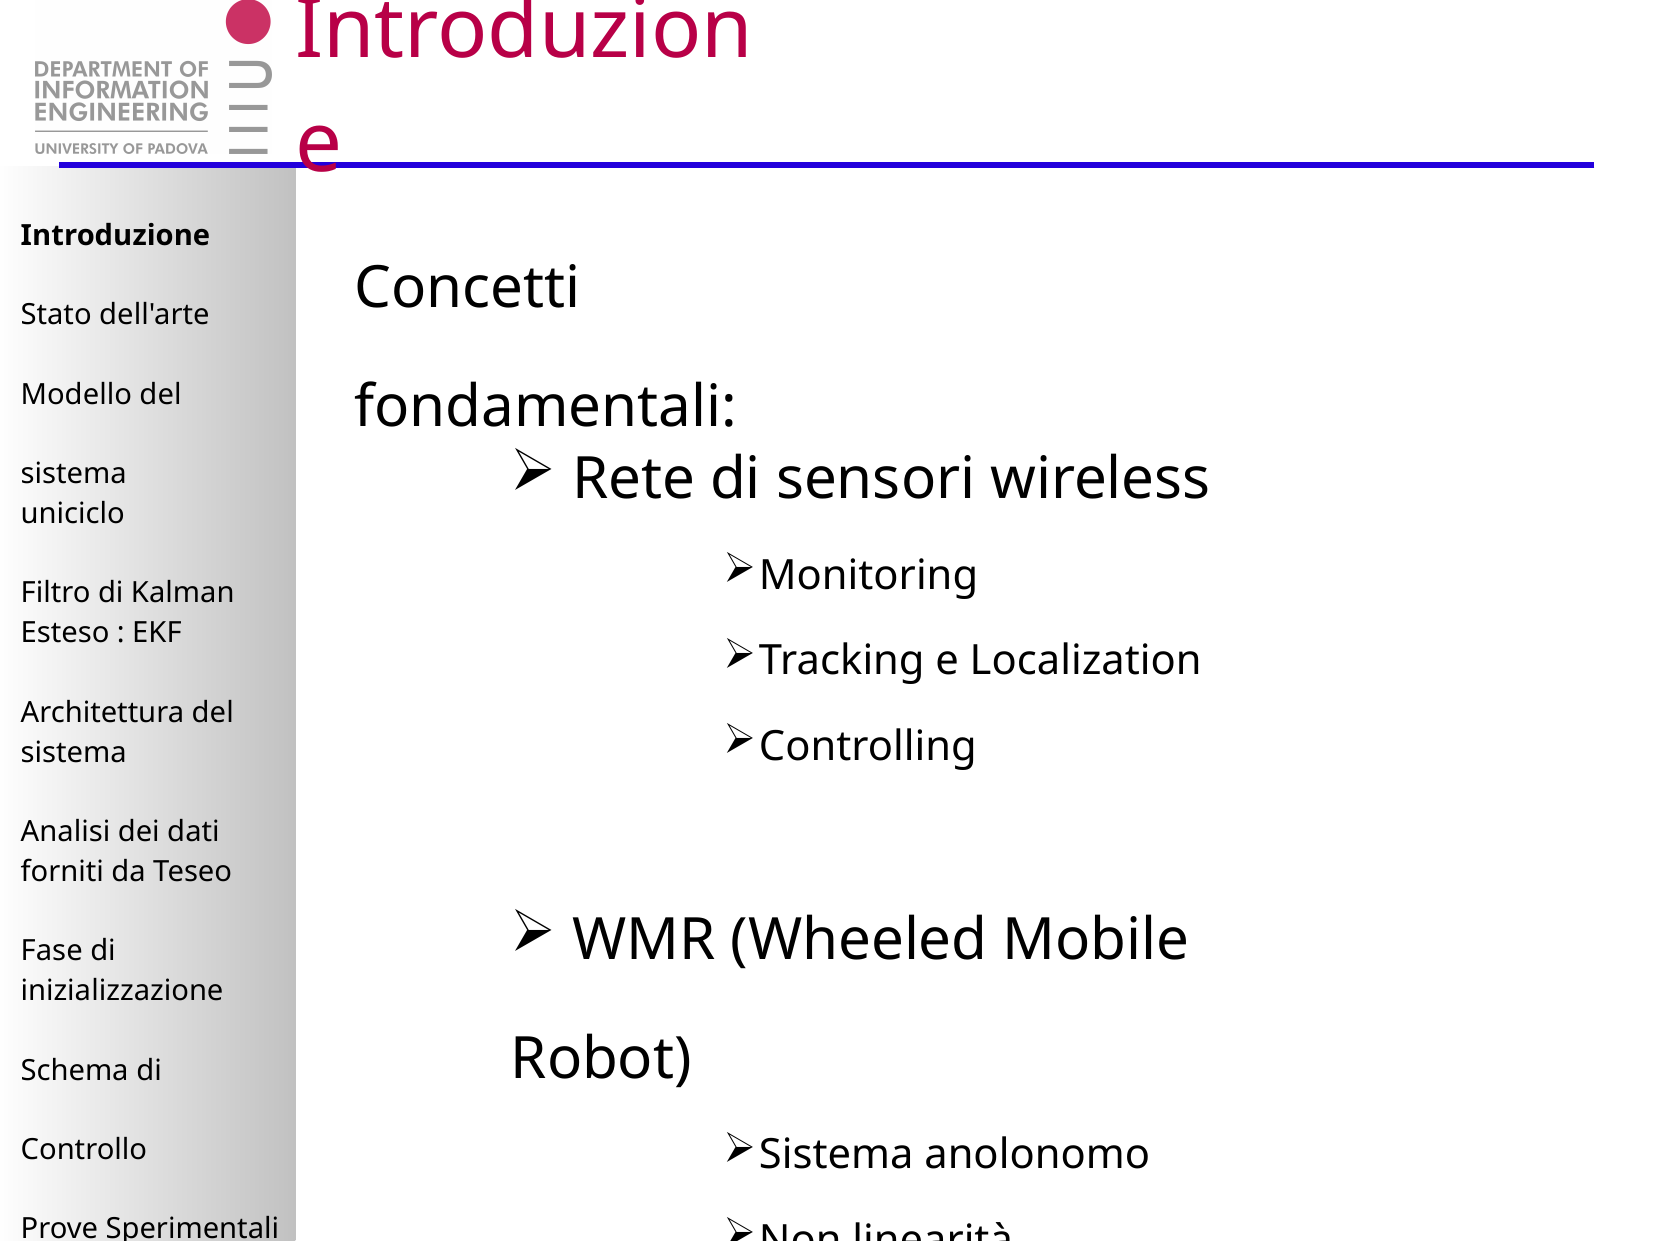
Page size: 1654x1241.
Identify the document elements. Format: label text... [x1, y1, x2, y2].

picture [35, 0, 272, 154]
text_box Rete di sensori wireless Monitoring Tracking e Localization Controlling WMR (Wheeled Mobile Robot) Sistema anolonomo Non linearità [496, 389, 1382, 933]
text_box Introduzione Stato dell'arte Modello del sistema uniciclo Filtro di Kalman Esteso : EKF Architettura del sistema Analisi dei dati forniti da Teseo Fase di inizializzazione Schema di Controllo Prove Sperimentali Conclusioni Sviluppi futuri [5, 206, 302, 1211]
title Introduzione [295, 16, 768, 148]
text_box Concetti fondamentali: [354, 295, 922, 355]
